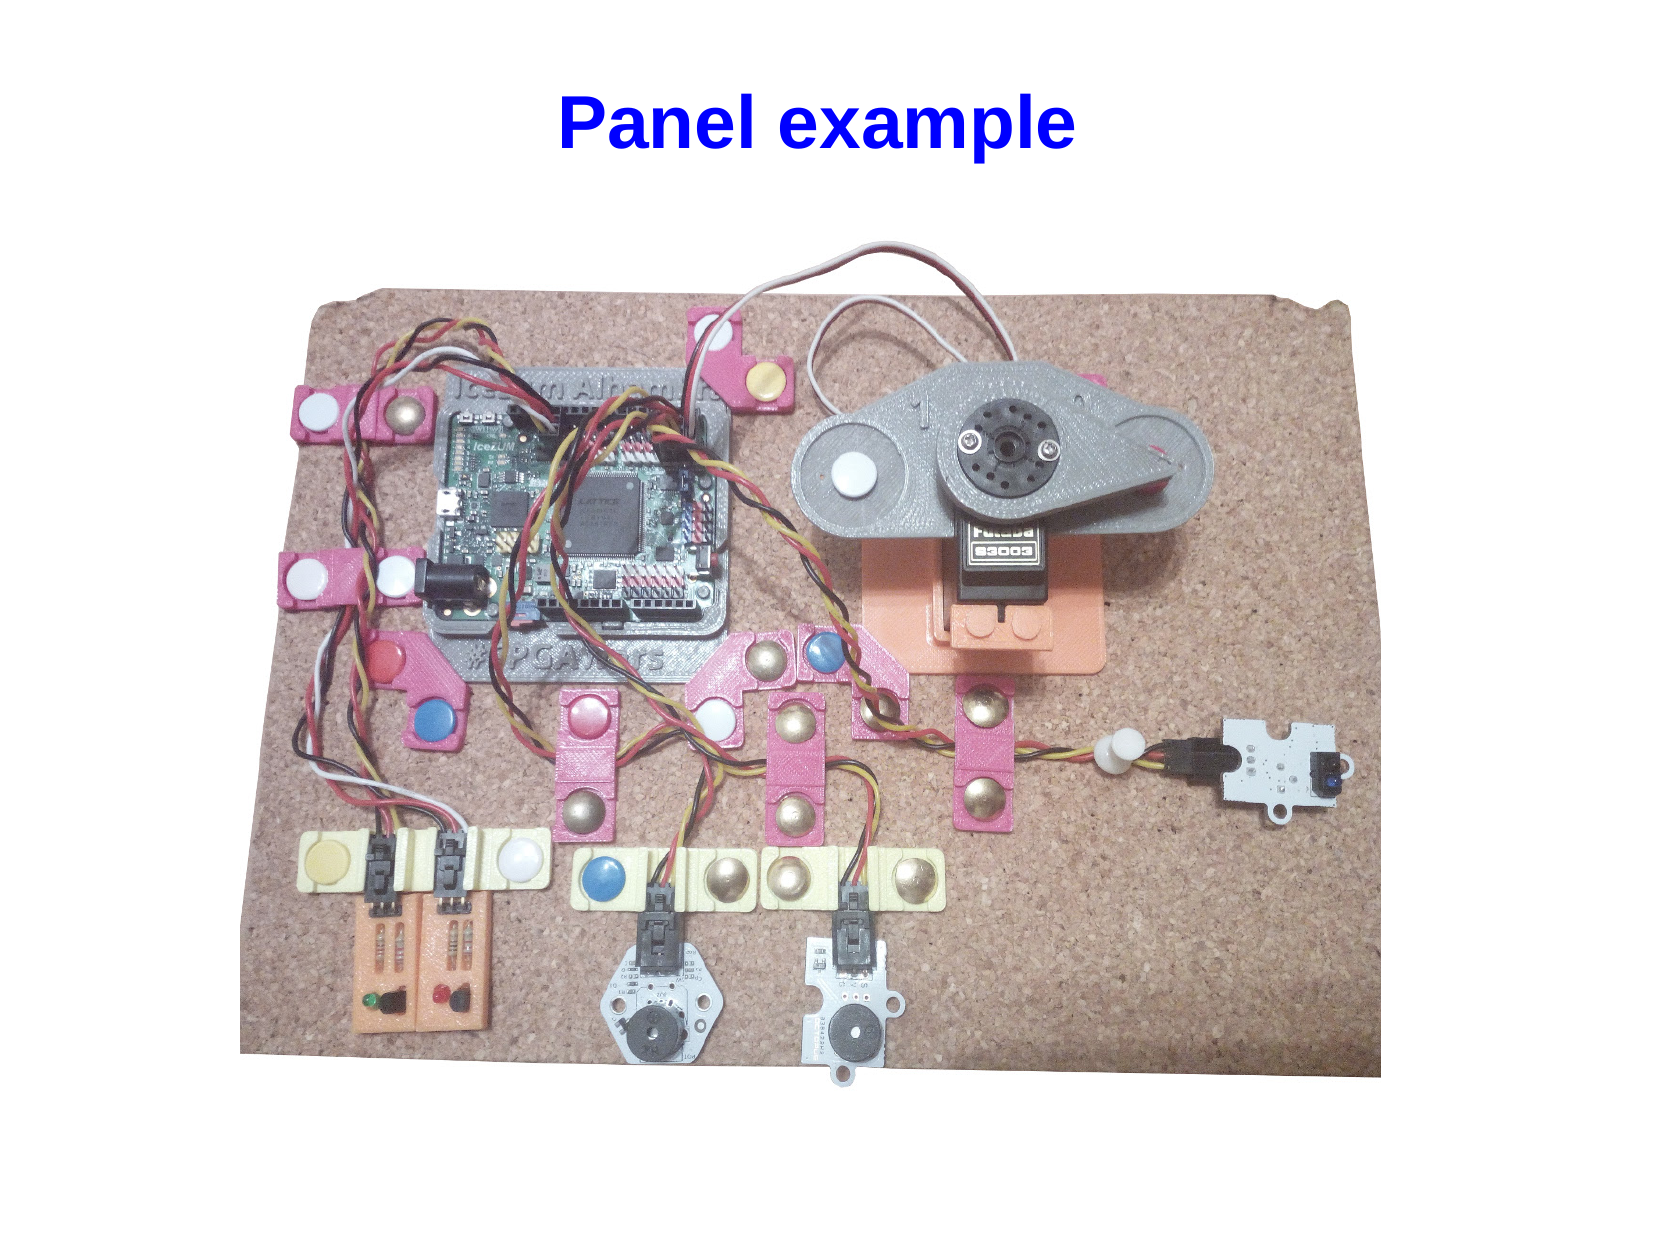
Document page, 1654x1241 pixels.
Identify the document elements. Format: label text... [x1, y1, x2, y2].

picture [240, 229, 1381, 1111]
text_box Panel example [90, 73, 1546, 211]
